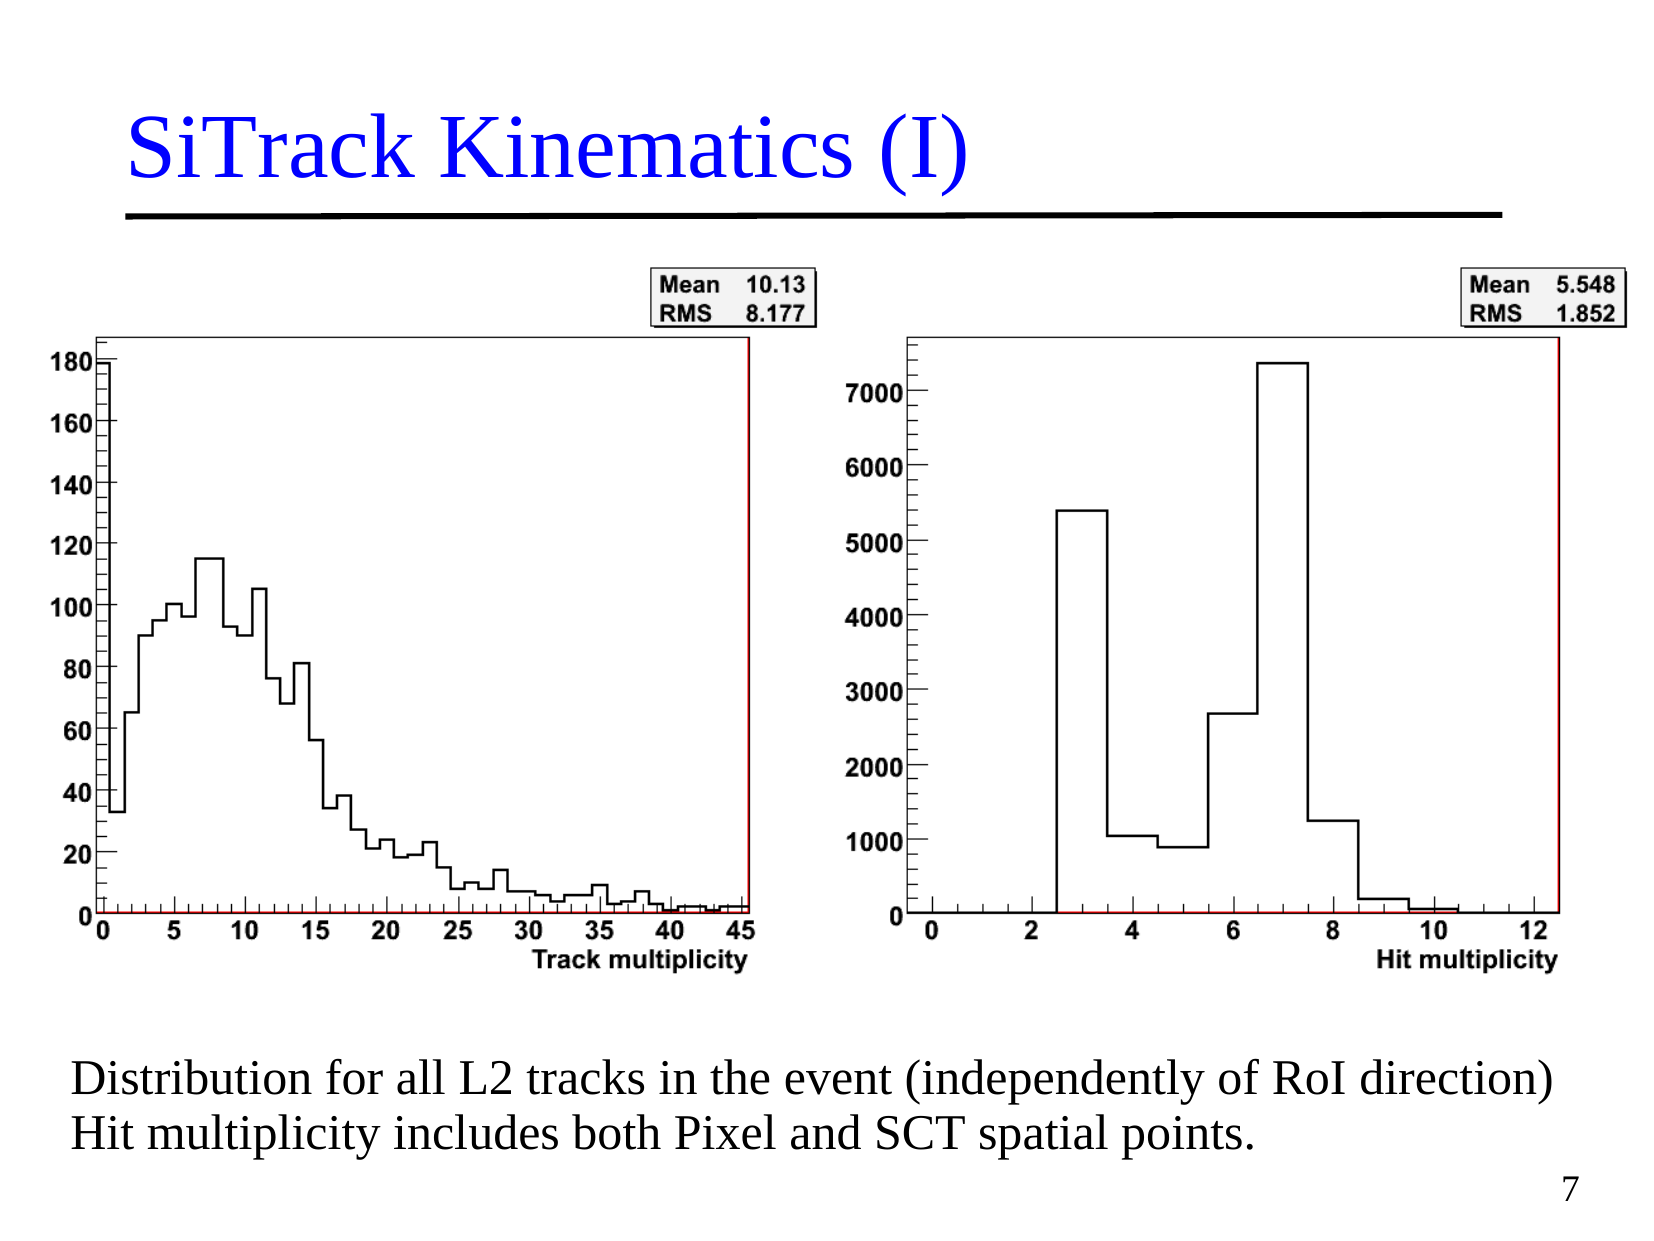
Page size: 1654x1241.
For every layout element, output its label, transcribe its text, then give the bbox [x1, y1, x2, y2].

text_box SiTrack Kinematics (I) [125, 95, 1592, 211]
picture [15, 265, 1641, 986]
text_box Distribution for all L2 tracks in the event (independently of RoI direction) Hit multiplicity includes both Pixel and SCT spatial points. [70, 1050, 1524, 1161]
